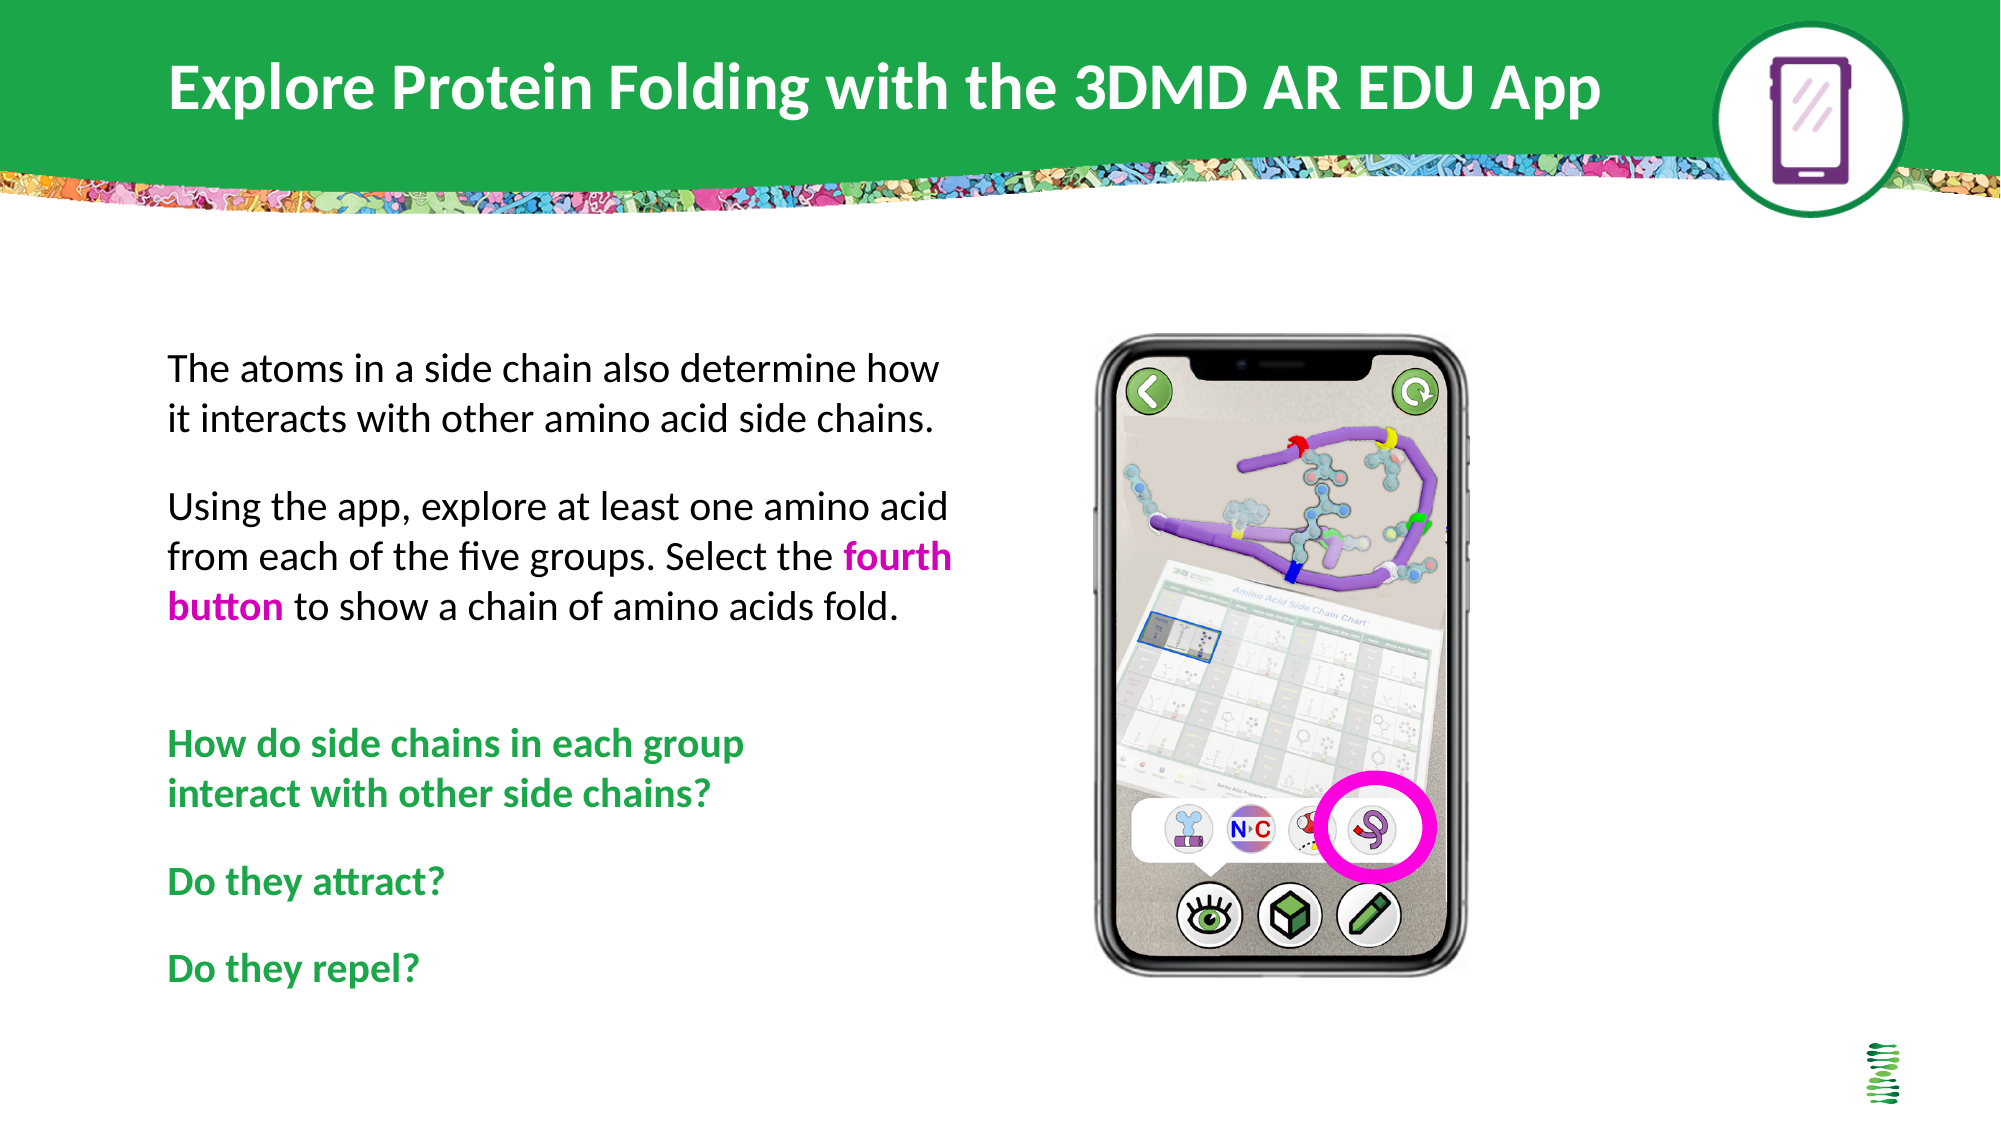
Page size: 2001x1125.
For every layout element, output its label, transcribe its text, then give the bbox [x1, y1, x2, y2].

text_box Explore Protein Folding with the 3DMD AR EDU App [153, 1, 1954, 165]
text_box The atoms in a side chain also determine how it interacts with other amino acid side chains. Using the app, explore at least one amino acid from each of the five groups. Select the fourth button to show a chain of amino acids fold. How do side chains in each group interact with other side chains? Do they attract? Do they repel? [152, 333, 985, 999]
picture [0, 0, 2001, 1125]
